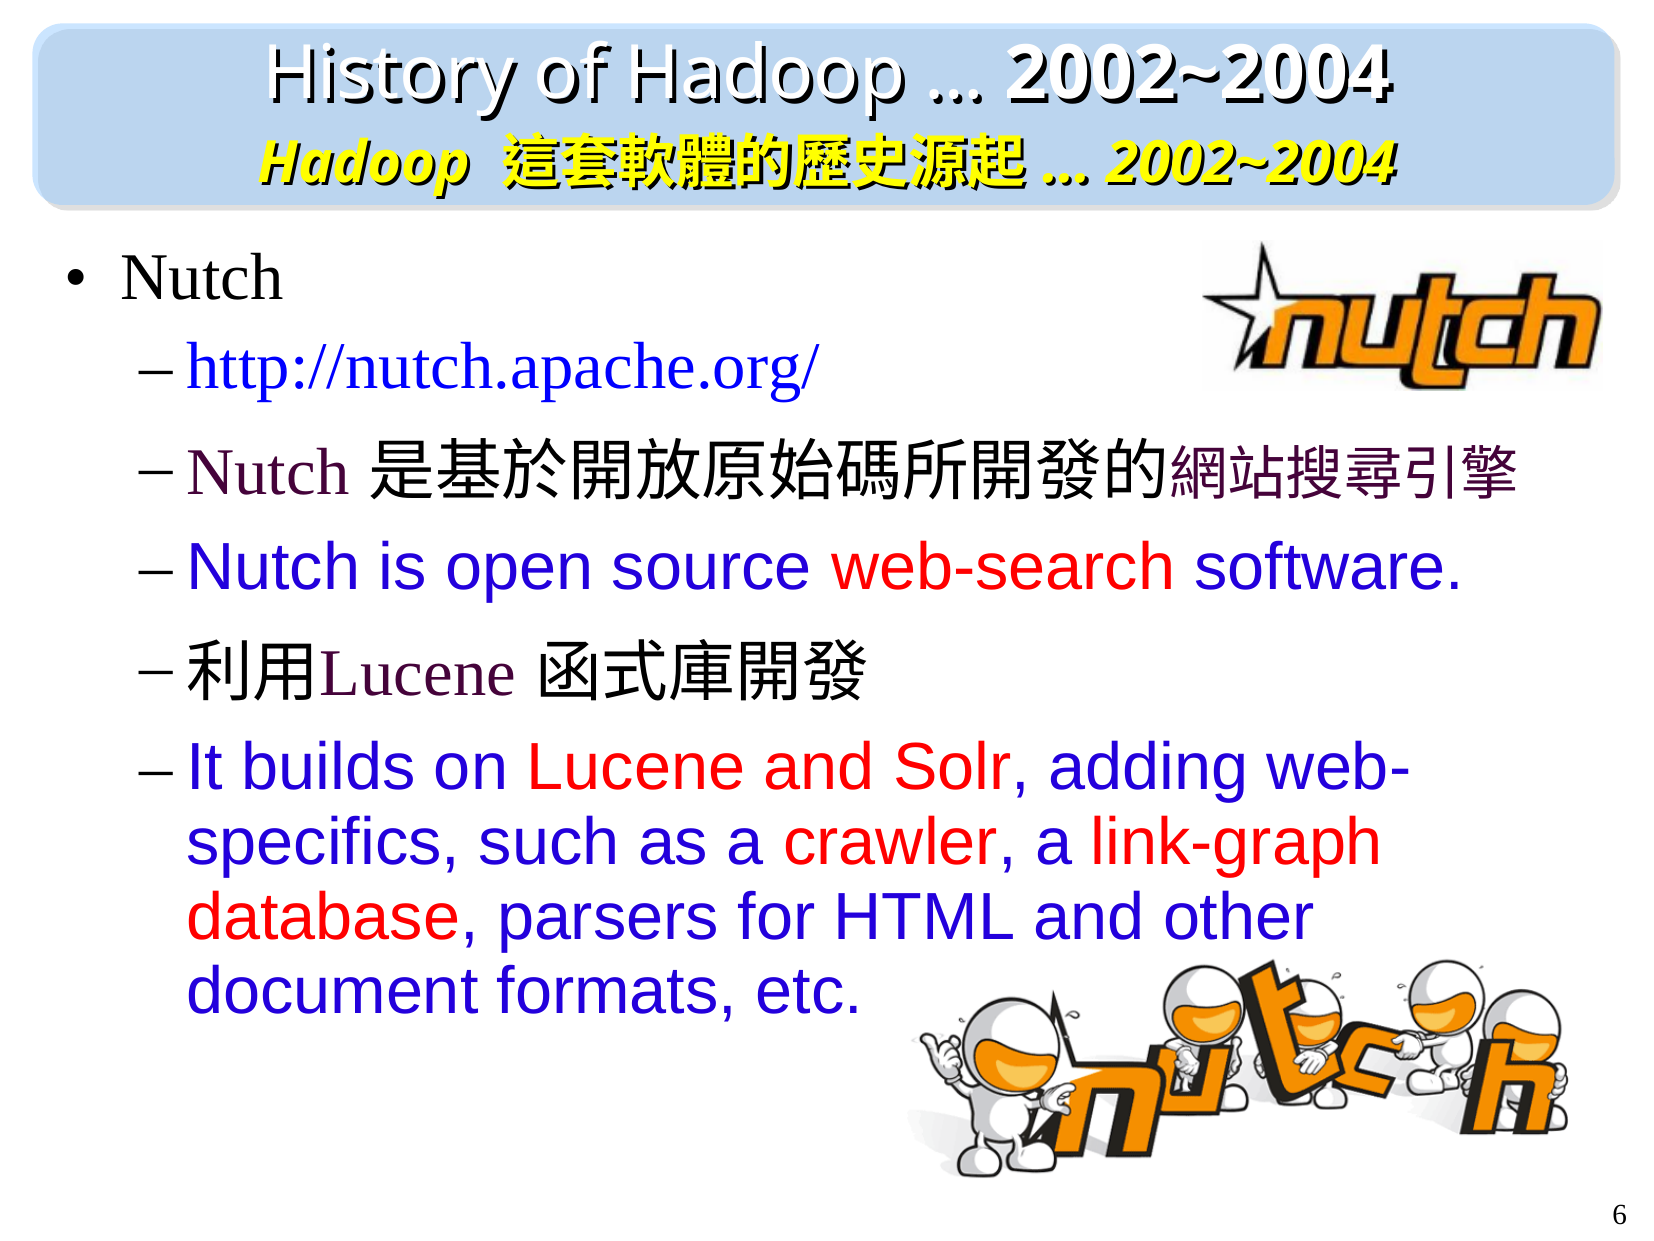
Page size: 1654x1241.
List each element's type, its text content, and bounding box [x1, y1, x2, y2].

picture [1202, 240, 1603, 391]
list Nutch http://nutch.apache.org/ Nutch 是基於開放原始碼所開發的網站搜尋引擎 Nutch is open source web-search software. 利用Lucene 函式庫開發 It builds on Lucene and Solr, adding web-specifics, such as a crawler, a link-graph database, parsers for HTML and other document formats, etc. [64, 240, 1600, 1059]
title History of Hadoop … 2002~2004 Hadoop 這套軟體的歷史源起... 2002~2004 [123, 18, 1530, 202]
picture [883, 949, 1606, 1187]
text_box [32, 23, 1615, 205]
